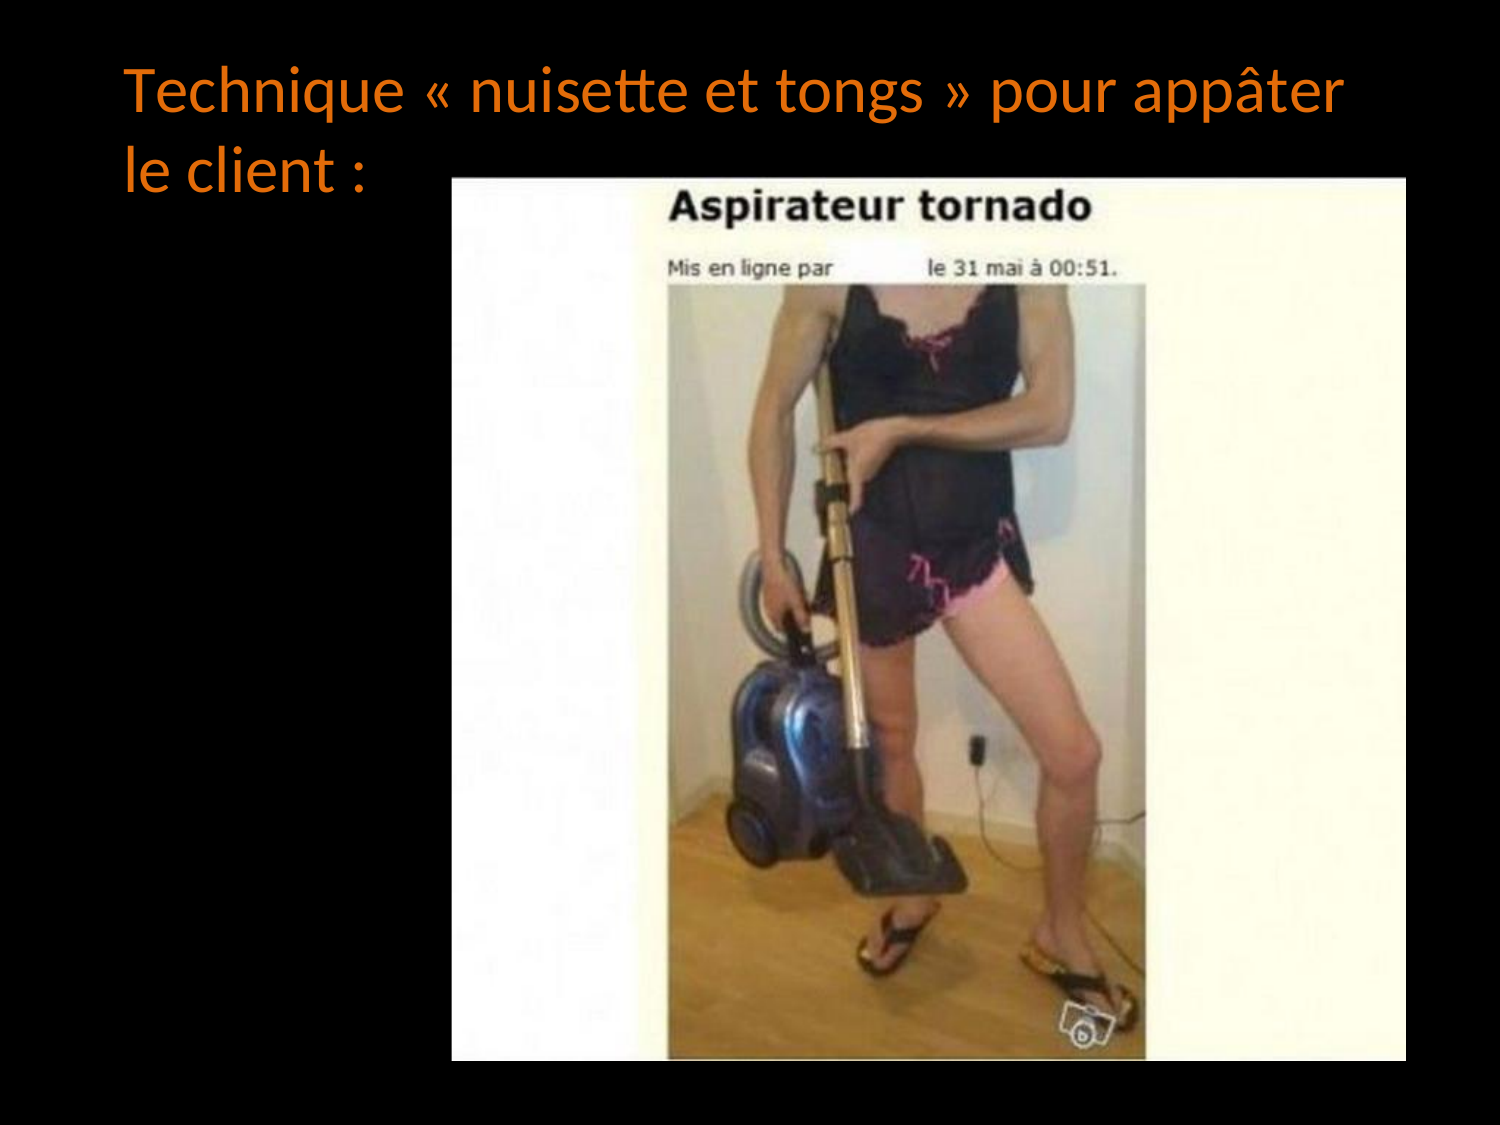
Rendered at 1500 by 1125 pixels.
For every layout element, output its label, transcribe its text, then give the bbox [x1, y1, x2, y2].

picture [451, 176, 1406, 1062]
list Technique « nuisette et tongs » pour appâter le client : [108, 38, 1389, 149]
